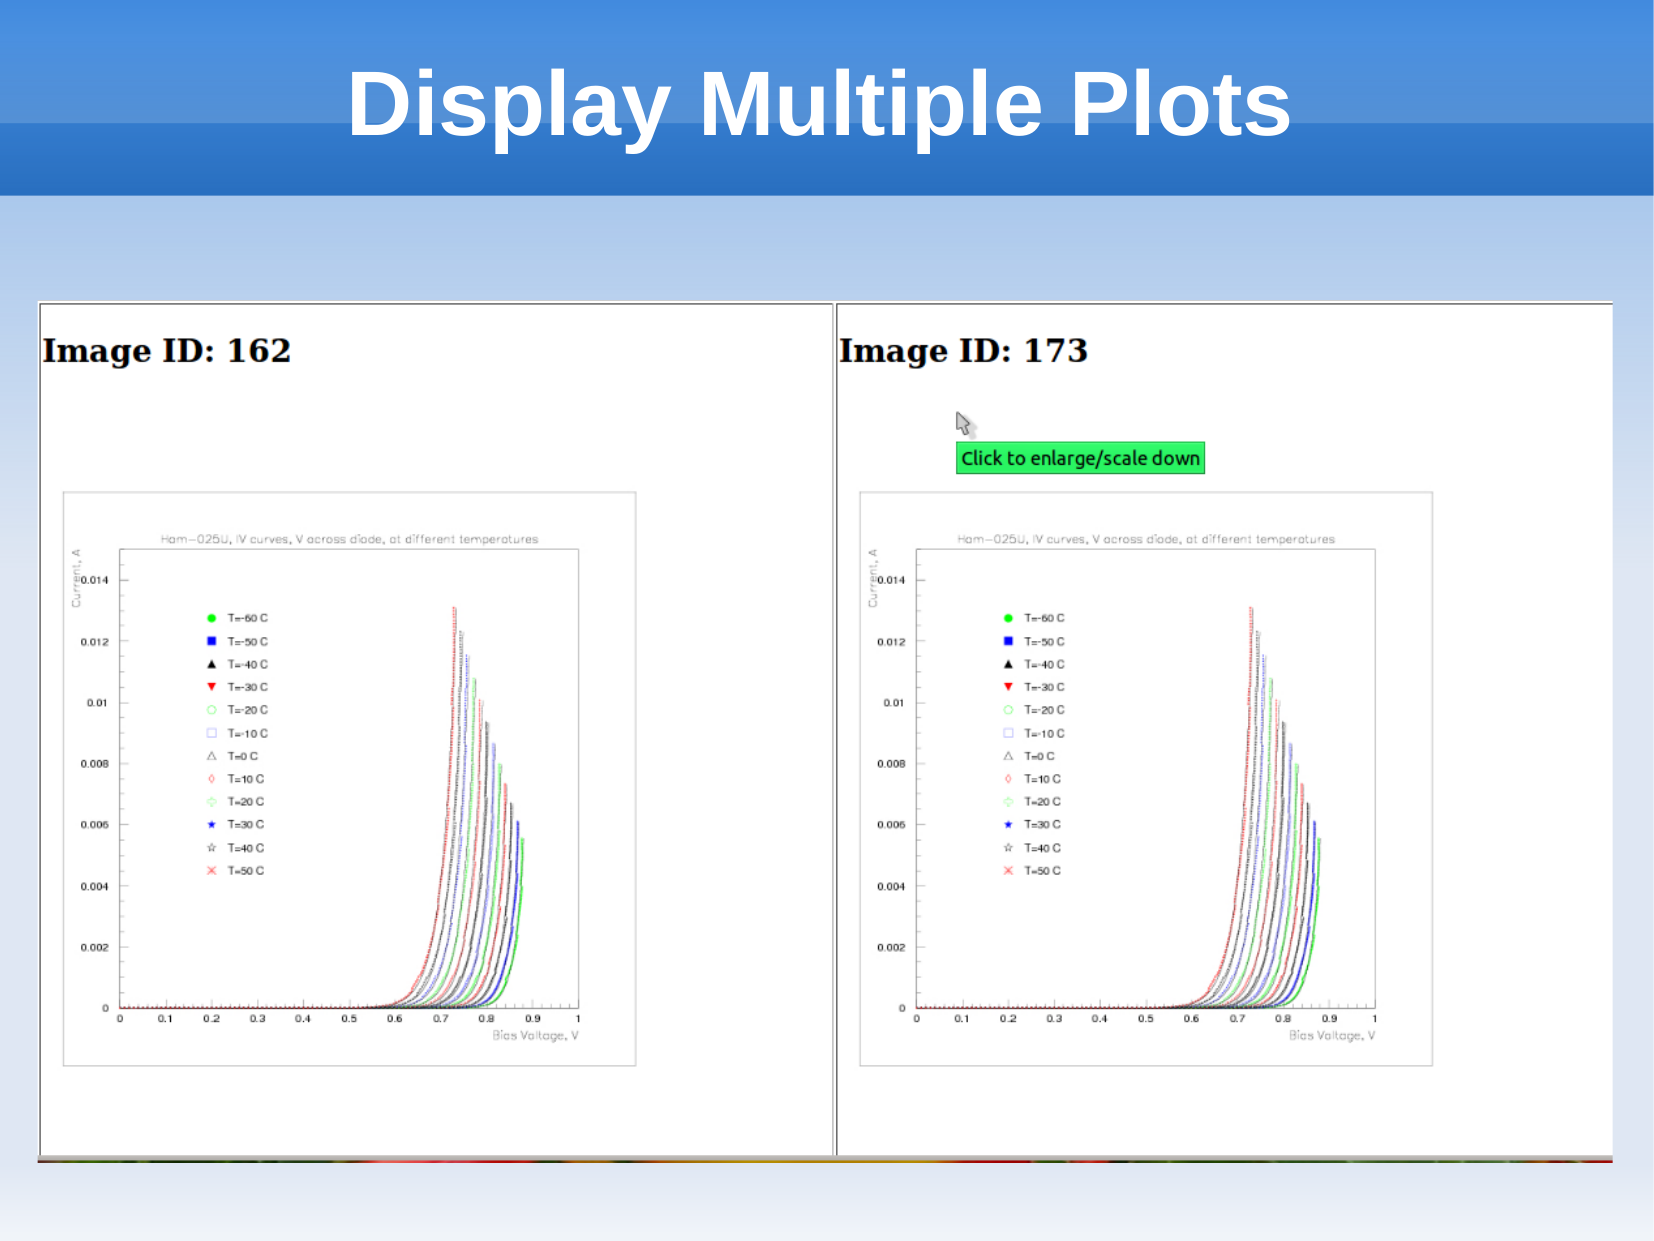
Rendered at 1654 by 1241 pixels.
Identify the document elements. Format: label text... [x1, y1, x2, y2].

title Display Multiple Plots [76, 0, 1565, 208]
picture [0, 0, 1654, 1241]
